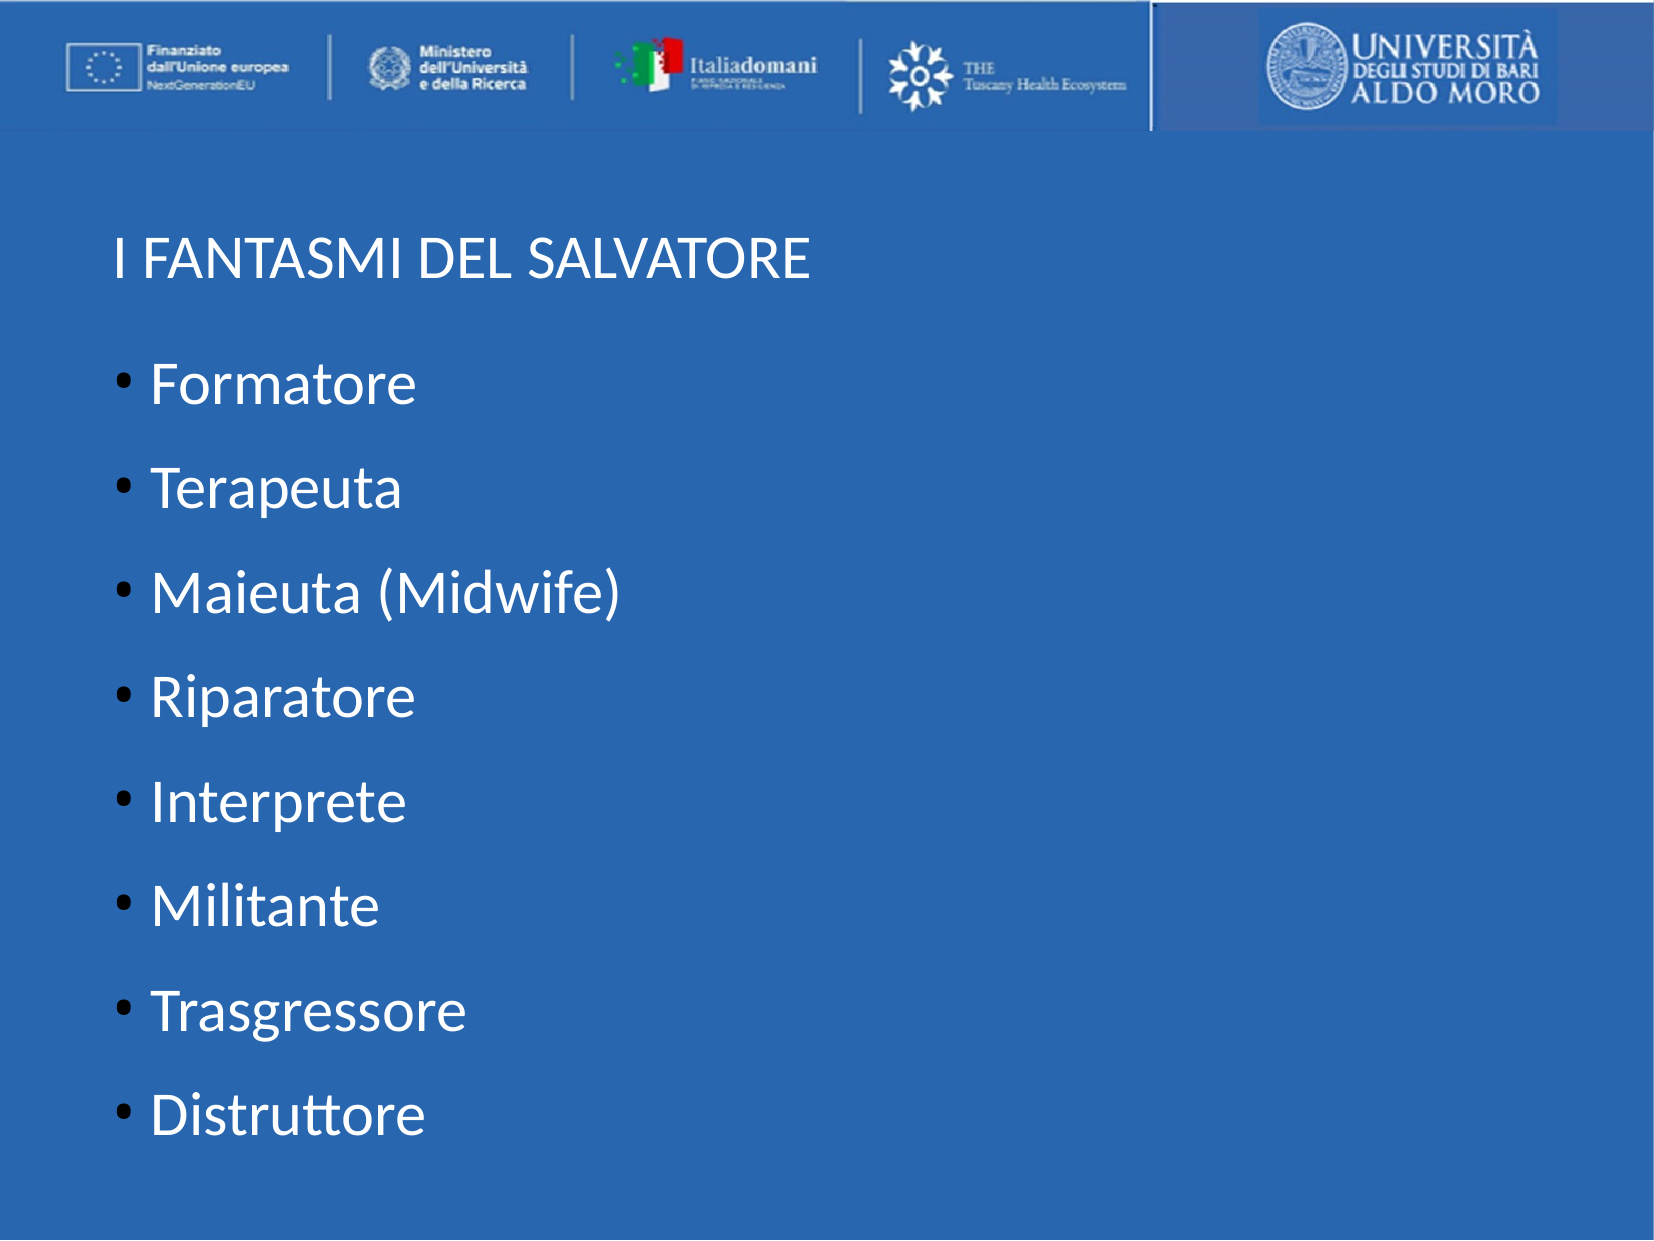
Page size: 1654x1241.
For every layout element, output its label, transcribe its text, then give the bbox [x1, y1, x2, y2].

text_box I FANTASMI DEL SALVATORE [97, 208, 925, 299]
picture [0, 0, 1654, 132]
text_box Formatore Terapeuta Maieuta (Midwife) Riparatore Interprete Militante Trasgressore Distruttore [97, 334, 850, 1174]
